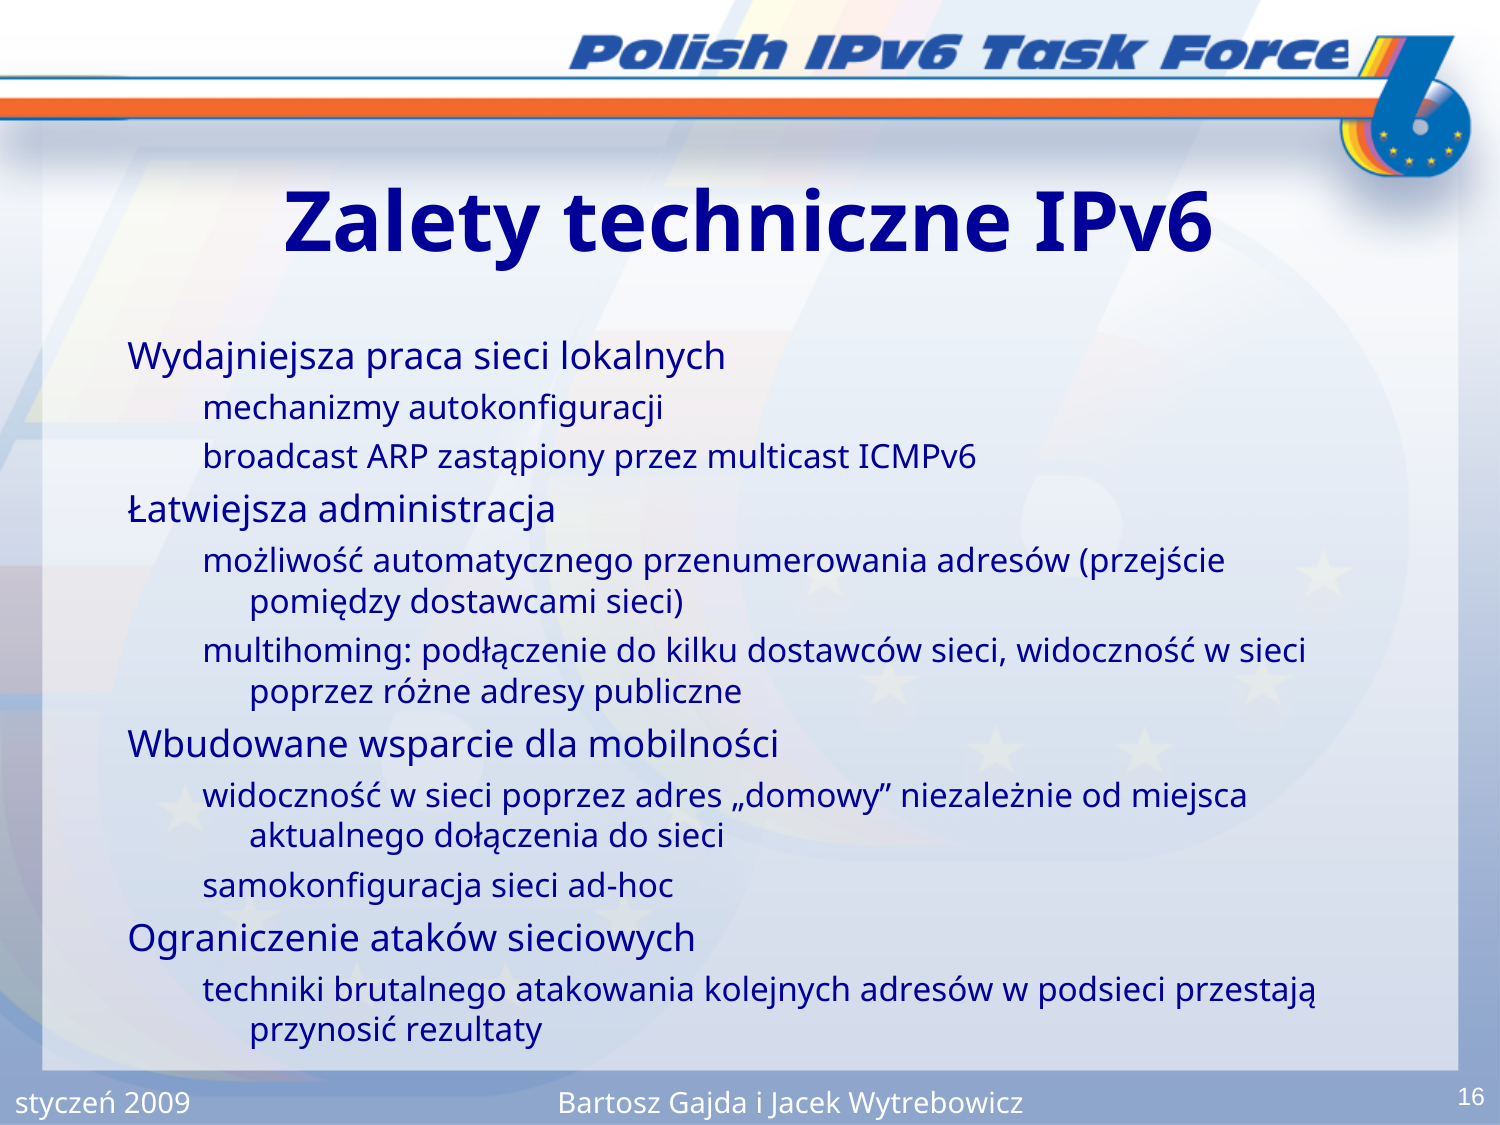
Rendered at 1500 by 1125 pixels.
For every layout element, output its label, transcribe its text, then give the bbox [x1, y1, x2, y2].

picture [0, 0, 1500, 1125]
list Wydajniejsza praca sieci lokalnych mechanizmy autokonfiguracji broadcast ARP zastąpiony przez multicast ICMPv6 Łatwiejsza administracja możliwość automatycznego przenumerowania adresów (przejście pomiędzy dostawcami sieci) multihoming: podłączenie do kilku dostawców sieci, widoczność w sieci poprzez różne adresy publiczne Wbudowane wsparcie dla mobilności widoczność w sieci poprzez adres „domowy” niezależnie od miejsca aktualnego dołączenia do sieci samokonfiguracja sieci ad-hoc Ograniczenie ataków sieciowych techniki brutalnego atakowania kolejnych adresów w podsieci przestają przynosić rezultaty [112, 324, 1388, 1028]
title Zalety techniczne IPv6 [112, 125, 1388, 313]
